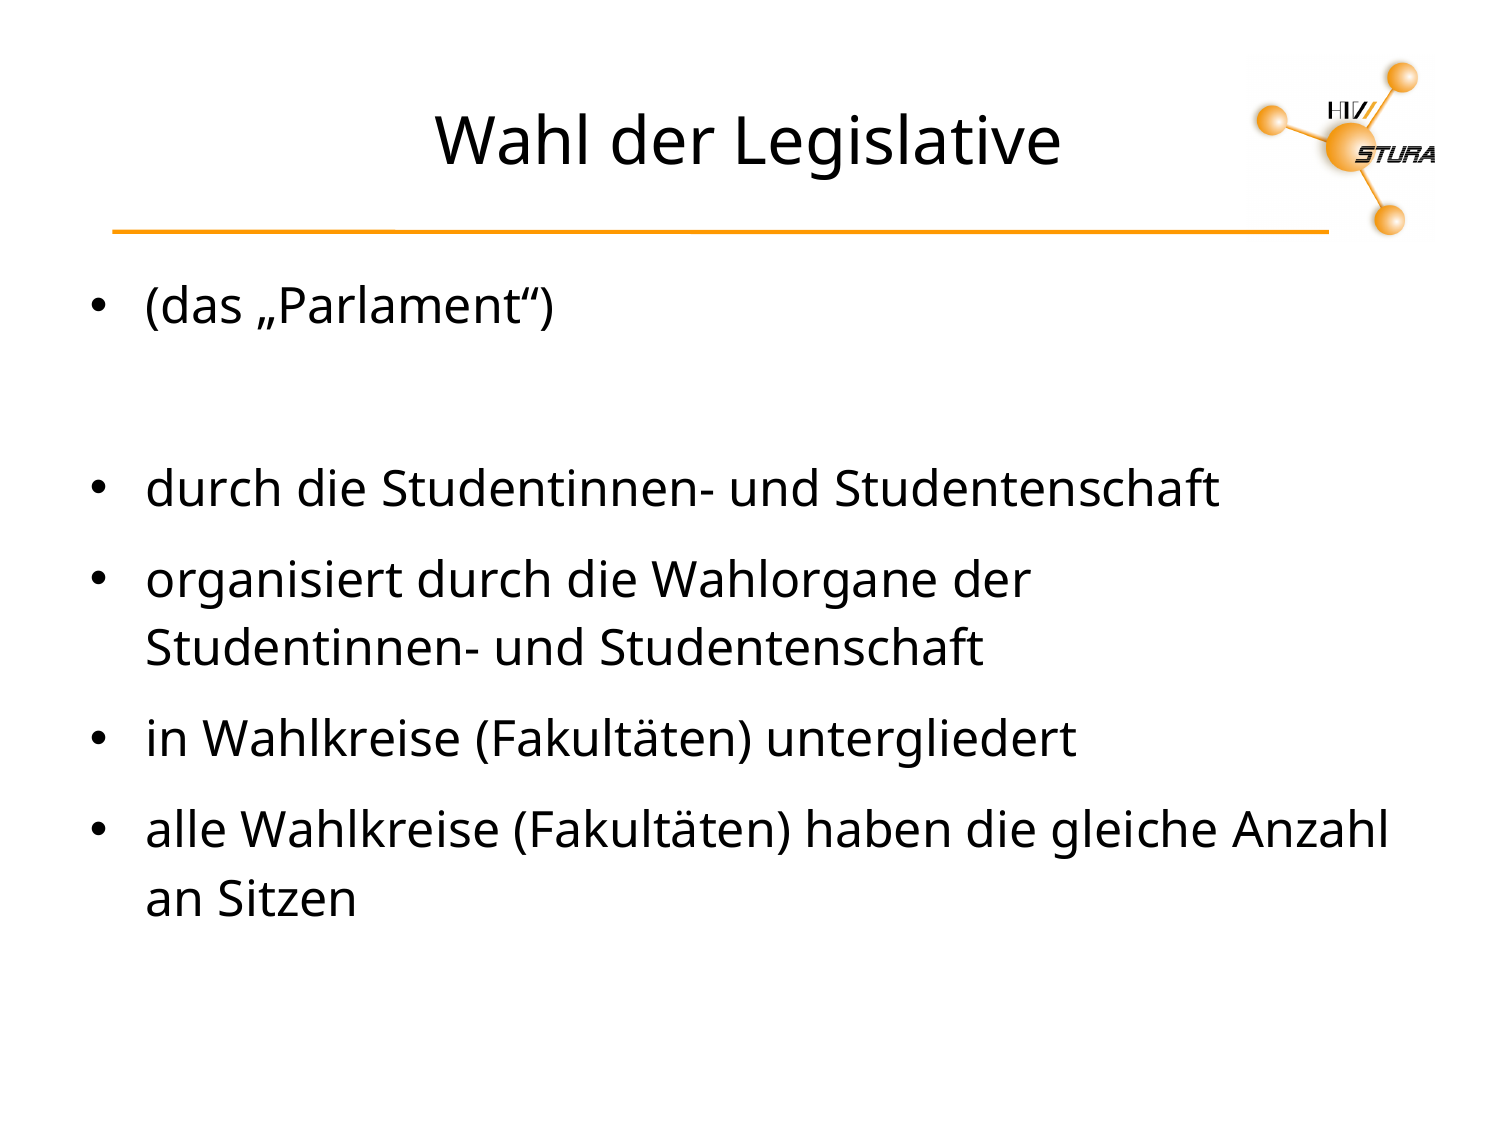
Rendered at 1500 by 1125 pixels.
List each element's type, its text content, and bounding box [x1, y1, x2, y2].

list (das „Parlament“) durch die Studentinnen- und Studentenschaft organisiert durch die Wahlorgane der Studentinnen- und Studentenschaft in Wahlkreise (Fakultäten) untergliedert alle Wahlkreise (Fakultäten) haben die gleiche Anzahl an Sitzen [75, 262, 1426, 1063]
title Wahl der Legislative [74, 45, 1424, 233]
picture [1246, 54, 1435, 242]
